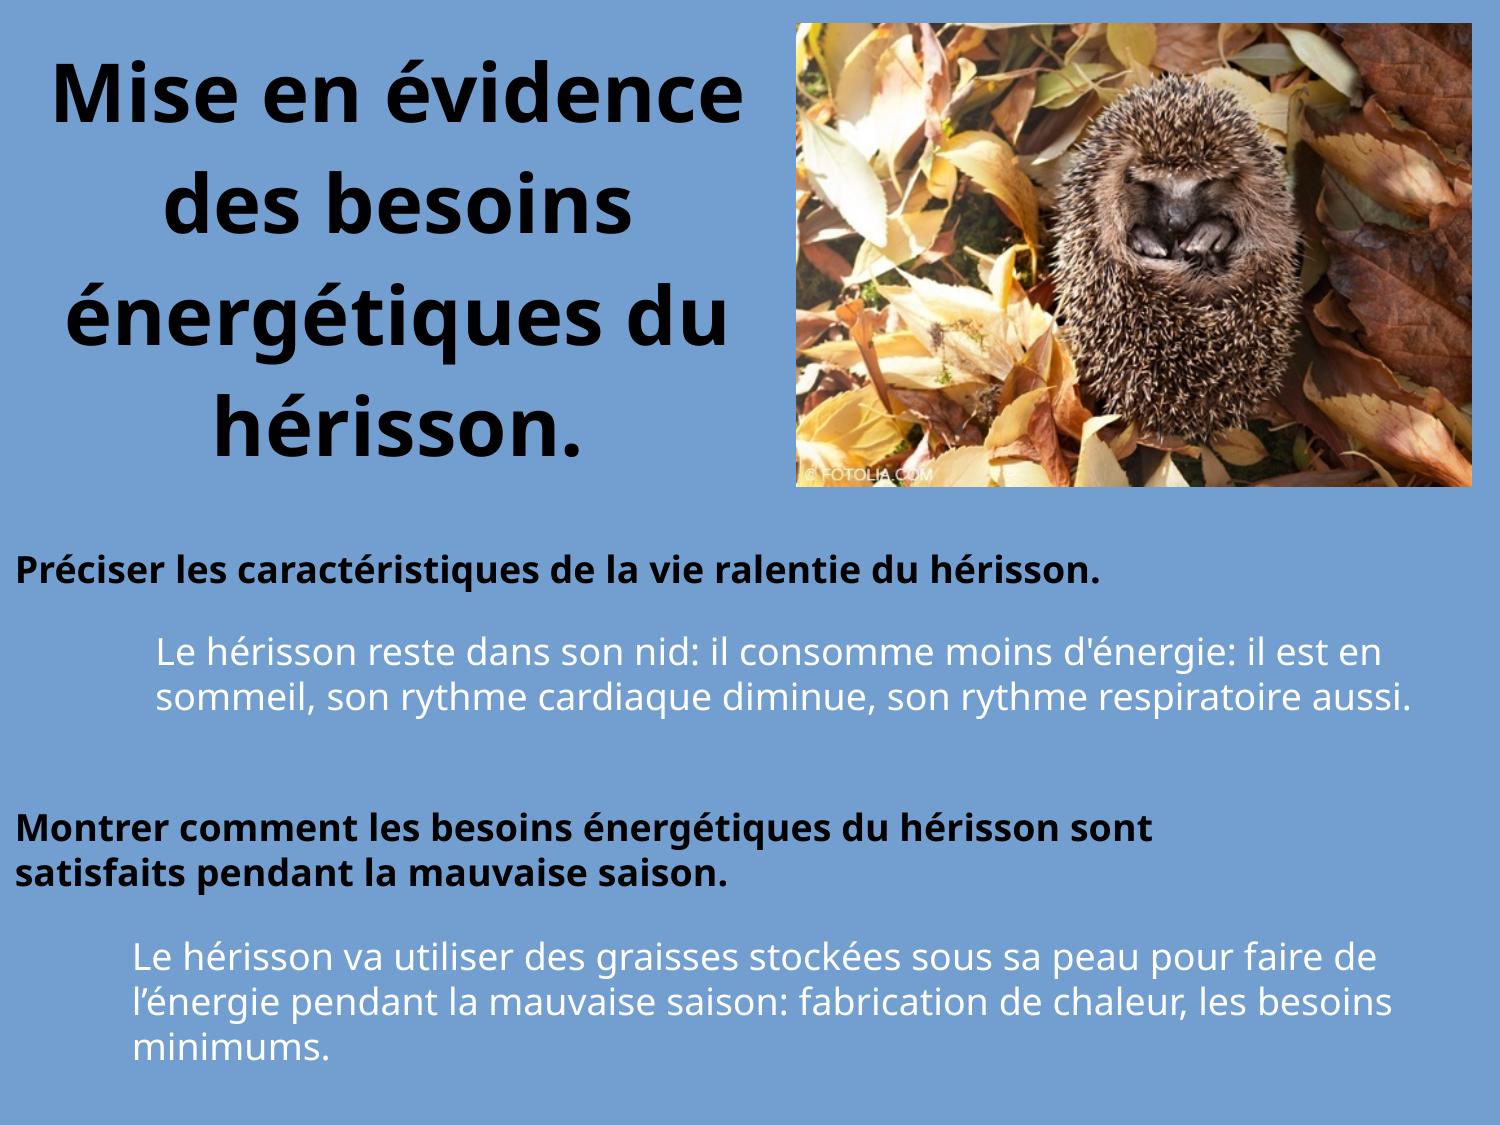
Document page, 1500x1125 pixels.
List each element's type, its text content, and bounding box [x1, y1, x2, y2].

text_box Mise en évidence des besoins énergétiques du hérisson. [0, 23, 797, 492]
text_box Le hérisson va utiliser des graisses stockées sous sa peau pour faire de l’énergie pendant la mauvaise saison: fabrication de chaleur, les besoins minimums. [117, 925, 1465, 1076]
text_box Préciser les caractéristiques de la vie ralentie du hérisson. [0, 538, 1453, 599]
picture [796, 23, 1472, 487]
text_box Le hérisson reste dans son nid: il consomme moins d'énergie: il est en sommeil, son rythme cardiaque diminue, son rythme respiratoire aussi. [140, 621, 1465, 771]
text_box Montrer comment les besoins énergétiques du hérisson sont satisfaits pendant la mauvaise saison. [0, 796, 1266, 902]
